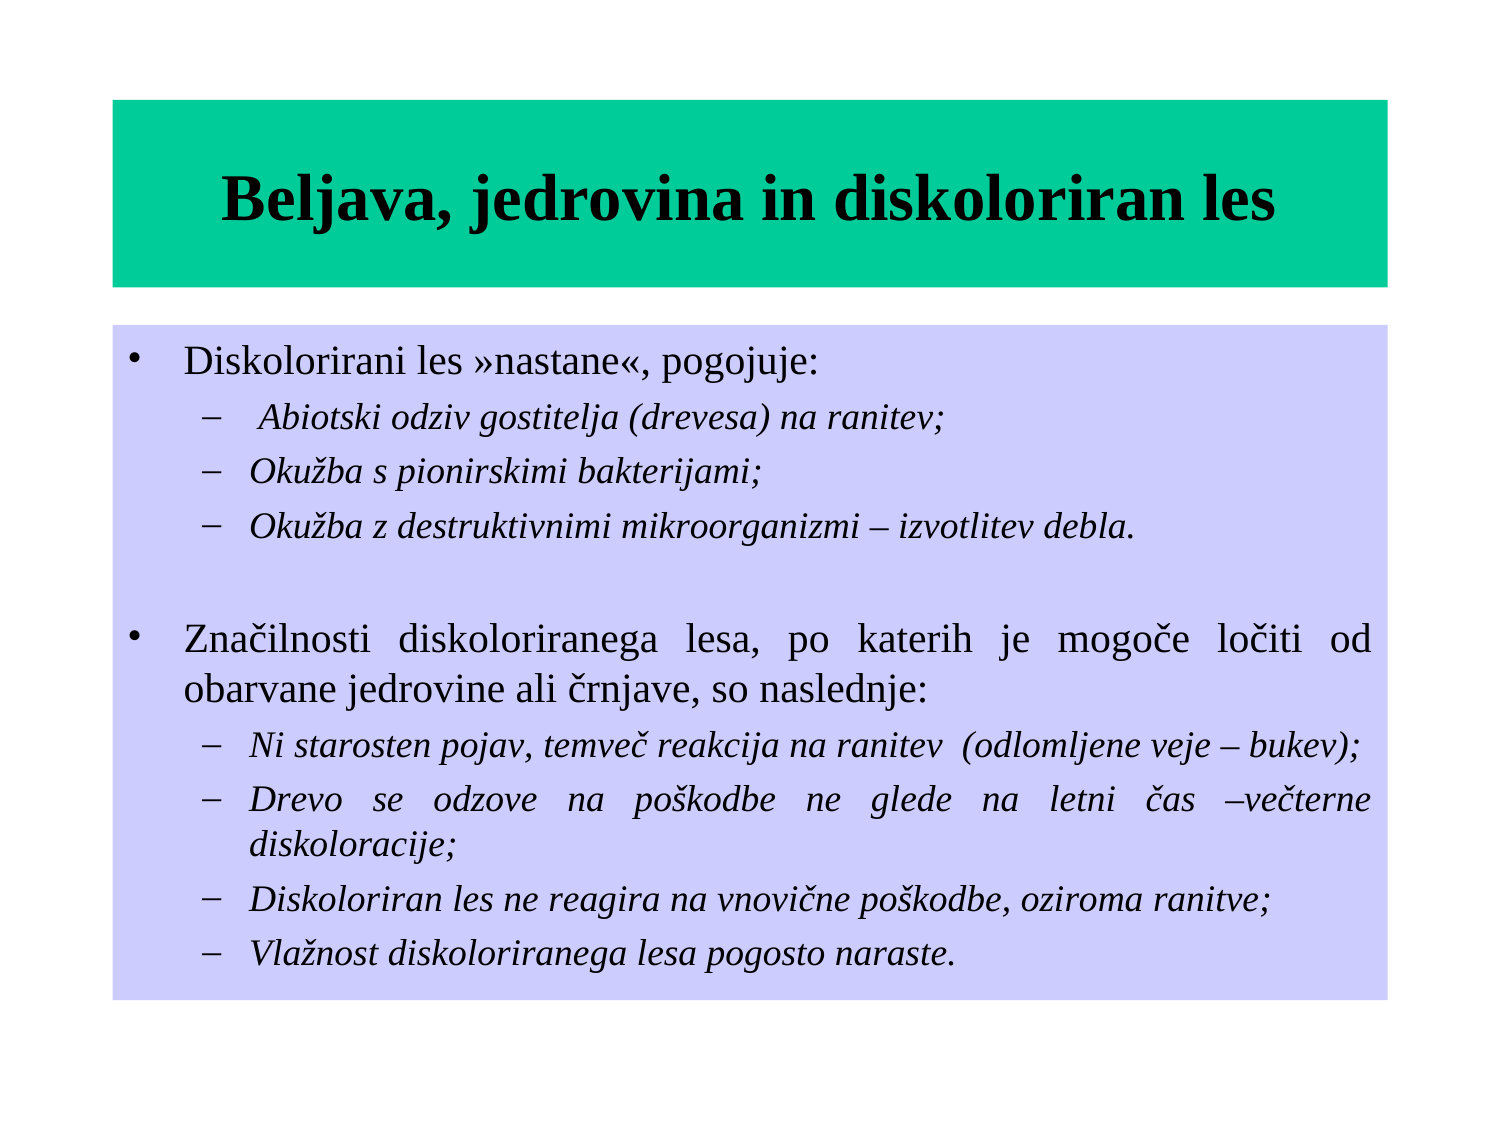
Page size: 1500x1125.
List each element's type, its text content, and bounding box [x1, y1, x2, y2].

list Diskolorirani les »nastane«, pogojuje: Abiotski odziv gostitelja (drevesa) na ranitev; Okužba s pionirskimi bakterijami; Okužba z destruktivnimi mikroorganizmi – izvotlitev debla. Značilnosti diskoloriranega lesa, po katerih je mogoče ločiti od obarvane jedrovine ali črnjave, so naslednje: Ni starosten pojav, temveč reakcija na ranitev (odlomljene veje – bukev); Drevo se odzove na poškodbe ne glede na letni čas –večterne diskoloracije; Diskoloriran les ne reagira na vnovične poškodbe, oziroma ranitve; Vlažnost diskoloriranega lesa pogosto naraste. [112, 324, 1388, 1001]
title Beljava, jedrovina in diskoloriran les [112, 99, 1388, 288]
